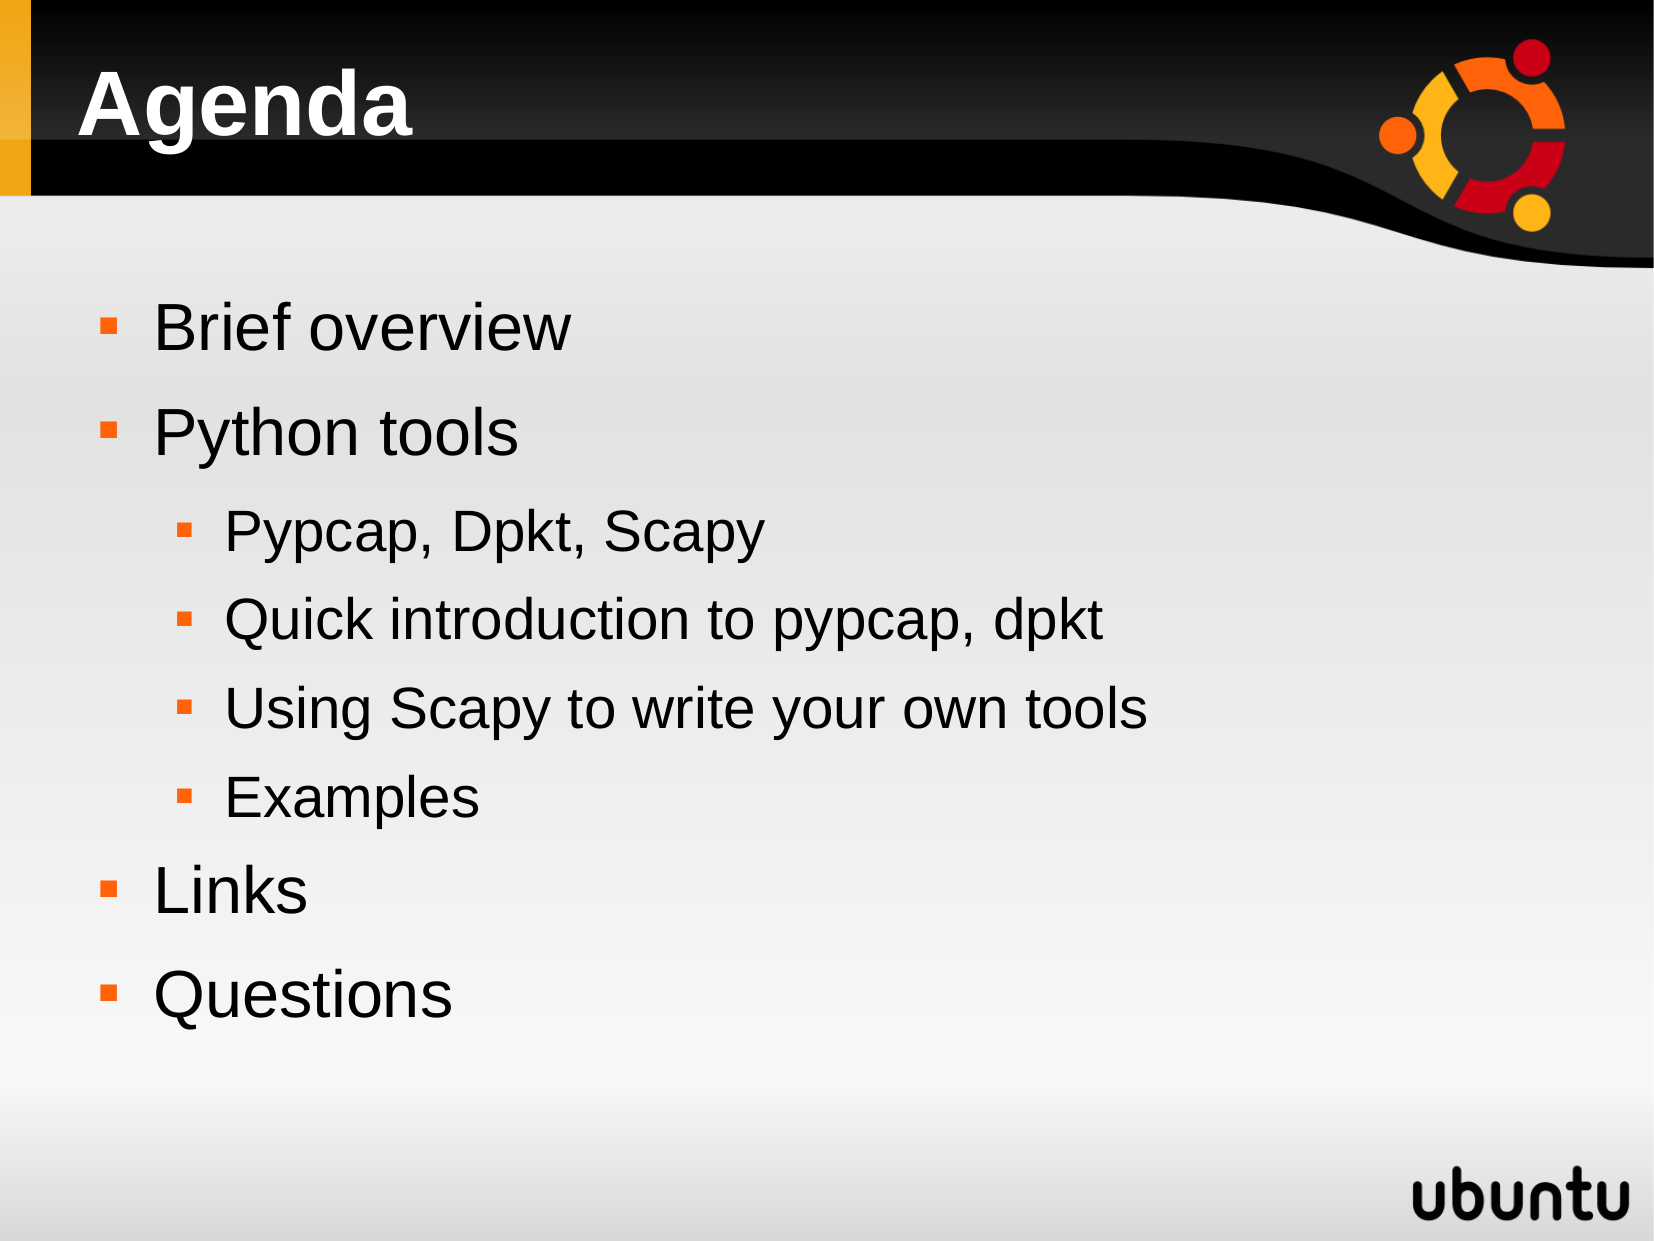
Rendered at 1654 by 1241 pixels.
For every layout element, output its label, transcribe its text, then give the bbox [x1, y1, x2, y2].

list Brief overview Python tools Pypcap, Dpkt, Scapy Quick introduction to pypcap, dpkt Using Scapy to write your own tools Examples Links Questions [82, 290, 1571, 1185]
picture [0, 0, 1654, 1241]
title Agenda [76, 0, 1565, 208]
